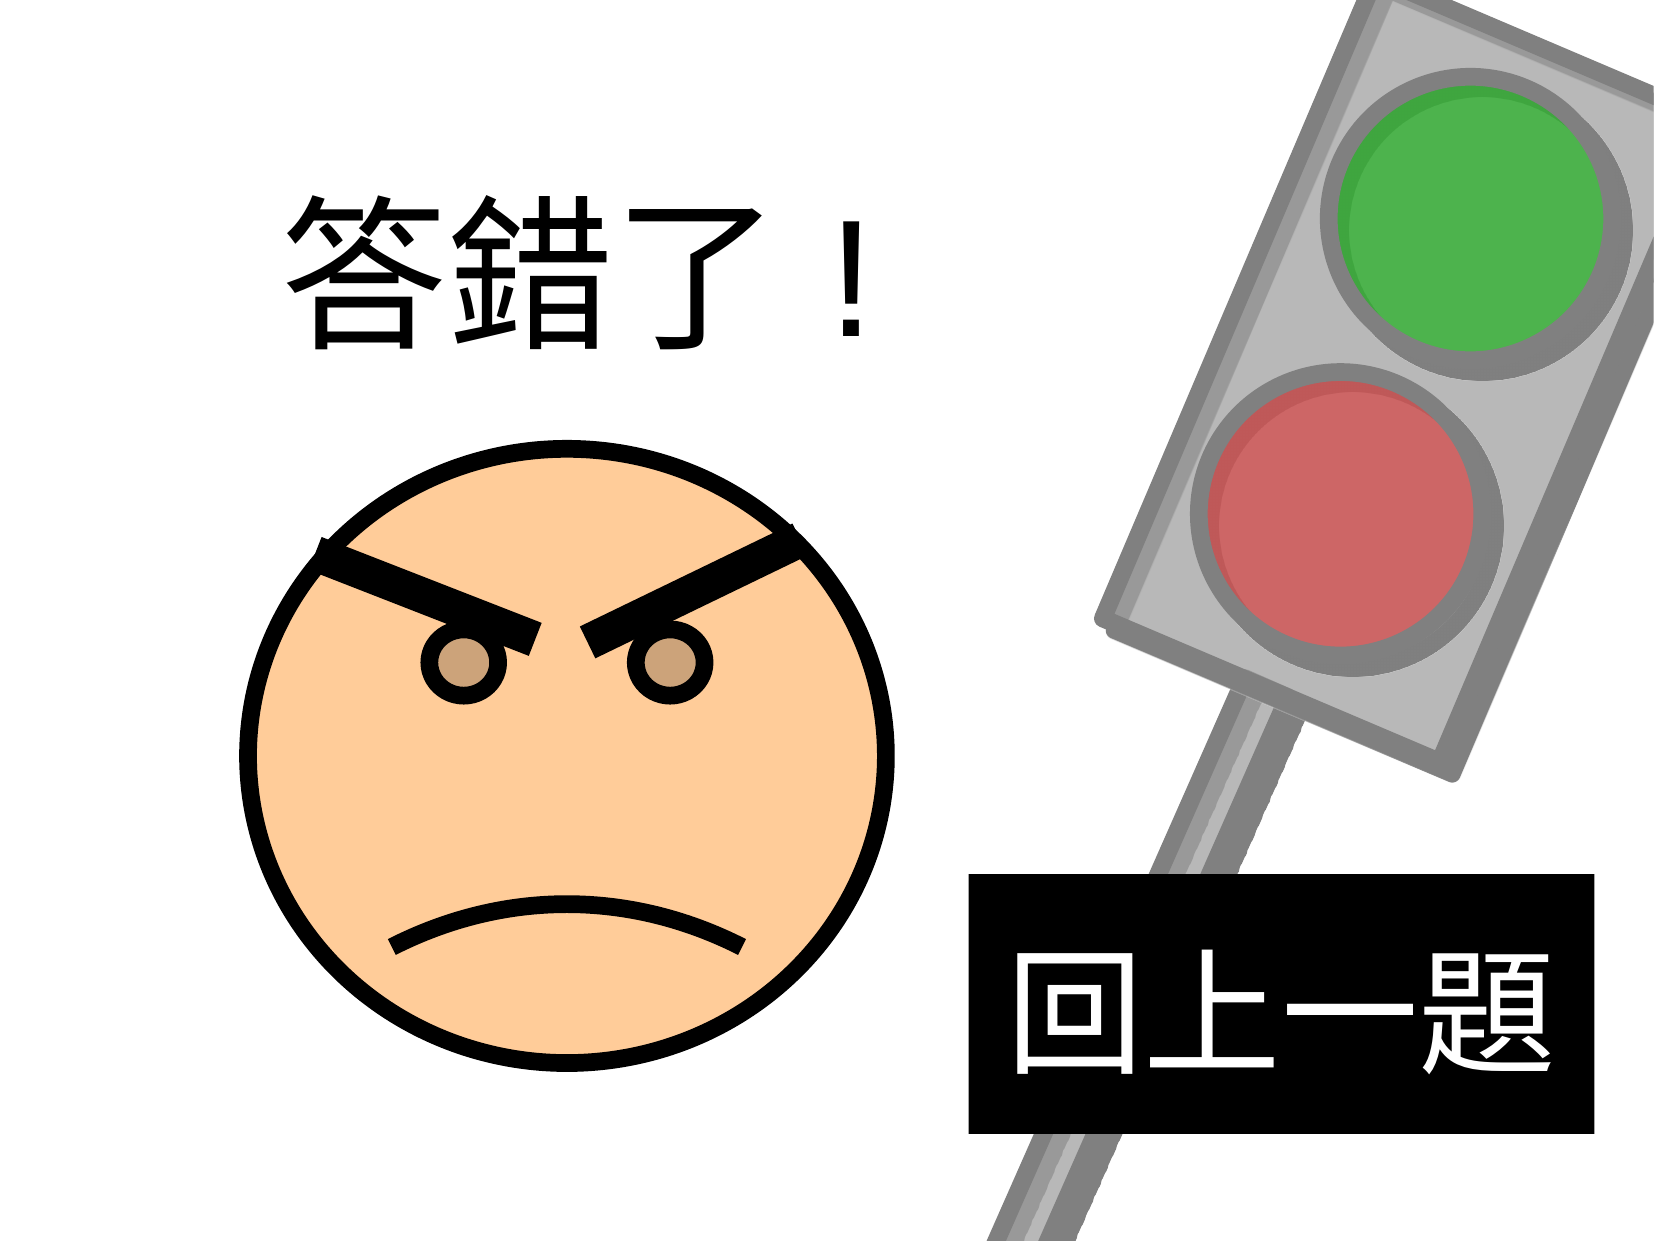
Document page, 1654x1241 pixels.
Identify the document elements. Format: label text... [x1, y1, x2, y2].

text_box [248, 591, 886, 1064]
text_box 回上一題 [968, 874, 1595, 1134]
text_box 答錯了! [265, 135, 898, 591]
